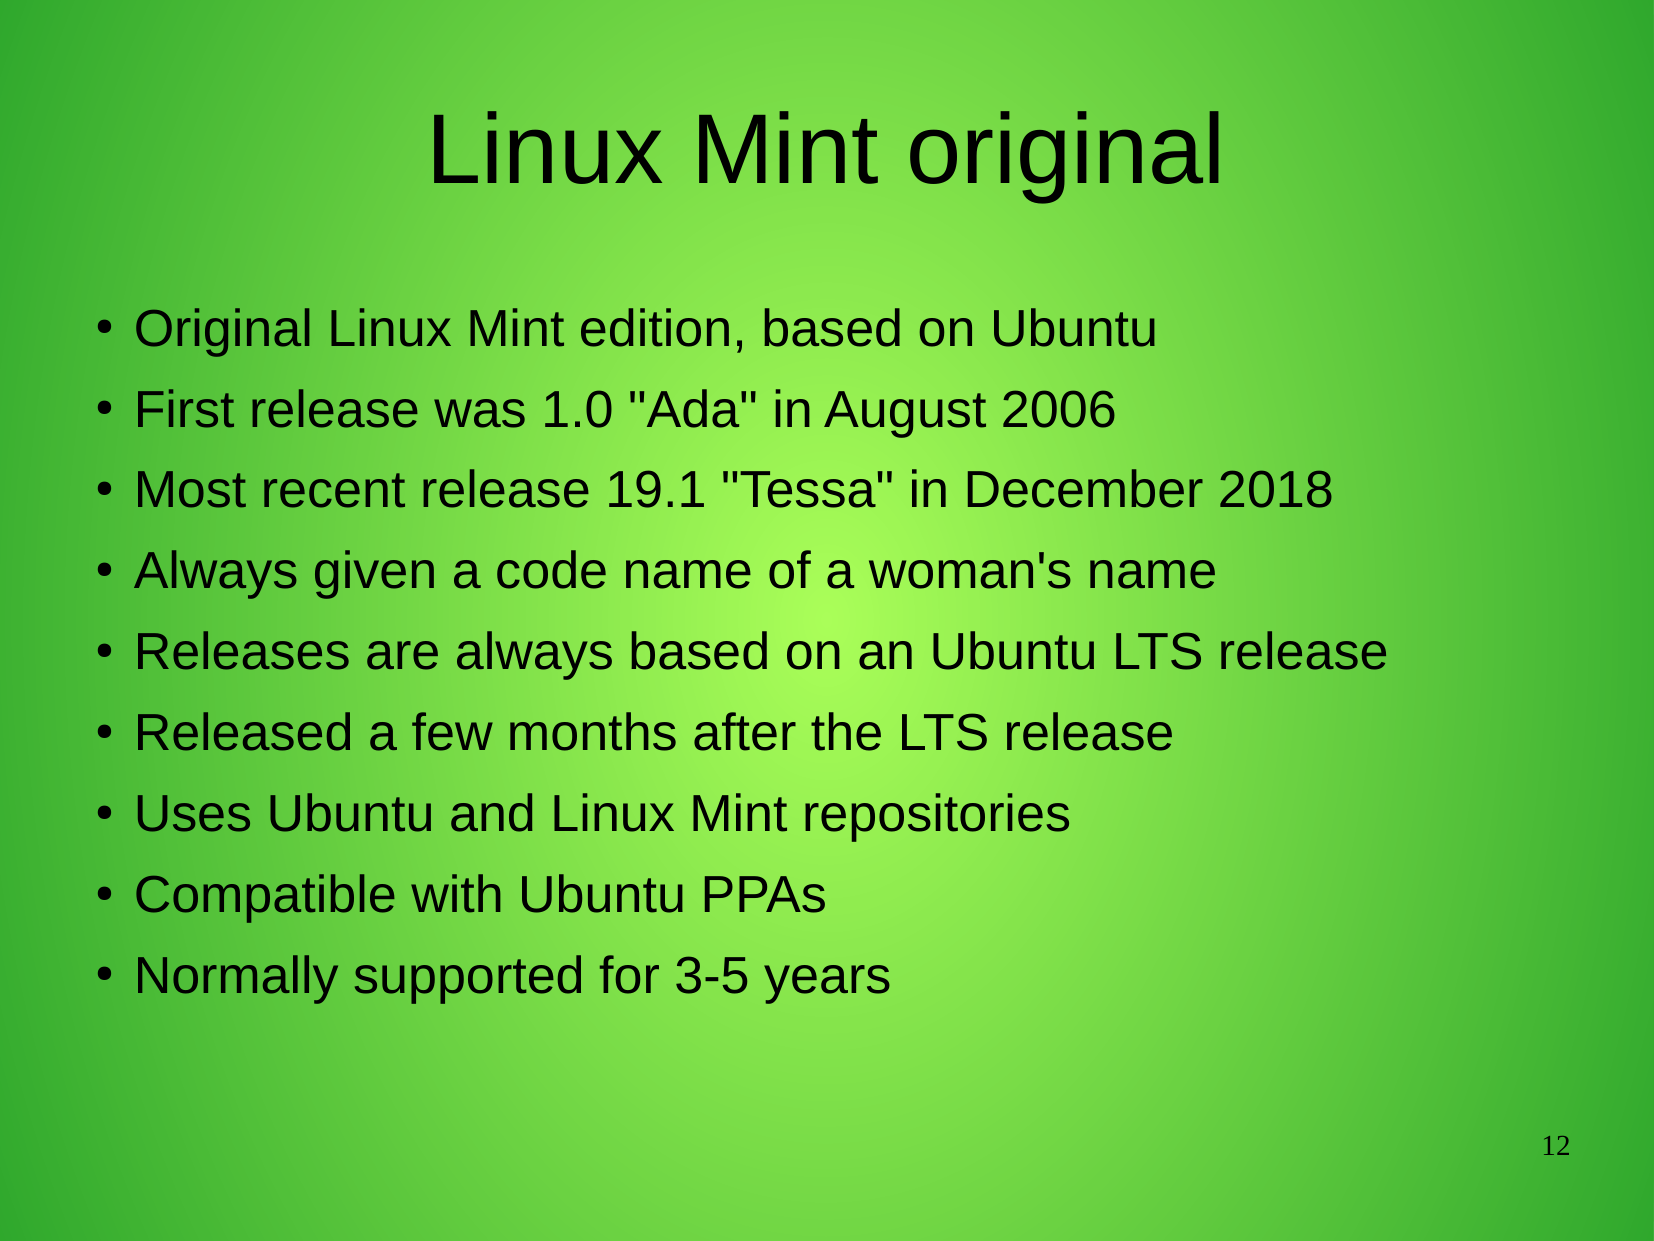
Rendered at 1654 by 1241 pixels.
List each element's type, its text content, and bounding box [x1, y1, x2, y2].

title Linux Mint original [82, 47, 1571, 252]
list Original Linux Mint edition, based on Ubuntu First release was 1.0 "Ada" in August 2006 Most recent release 19.1 "Tessa" in December 2018 Always given a code name of a woman's name Releases are always based on an Ubuntu LTS release Released a few months after the LTS release Uses Ubuntu and Linux Mint repositories Compatible with Ubuntu PPAs Normally supported for 3-5 years [82, 299, 1571, 1019]
